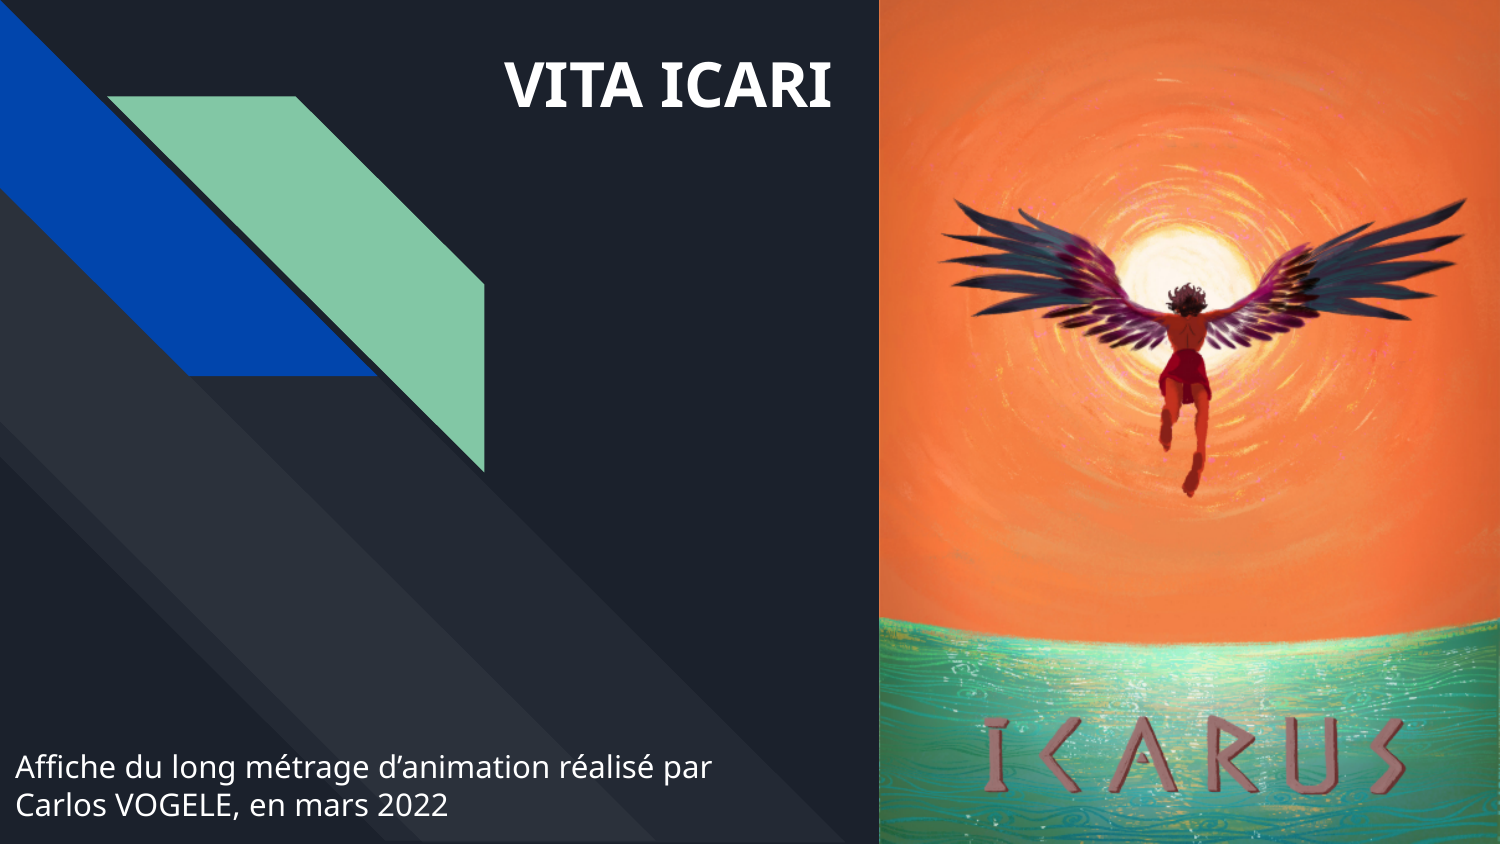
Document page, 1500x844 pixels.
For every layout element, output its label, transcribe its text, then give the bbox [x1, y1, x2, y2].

subtitle VITA ICARI [489, 29, 879, 93]
picture [879, 0, 1500, 844]
text_box Affiche du long métrage d’animation réalisé par Carlos VOGELE, en mars 2022 [0, 732, 800, 844]
